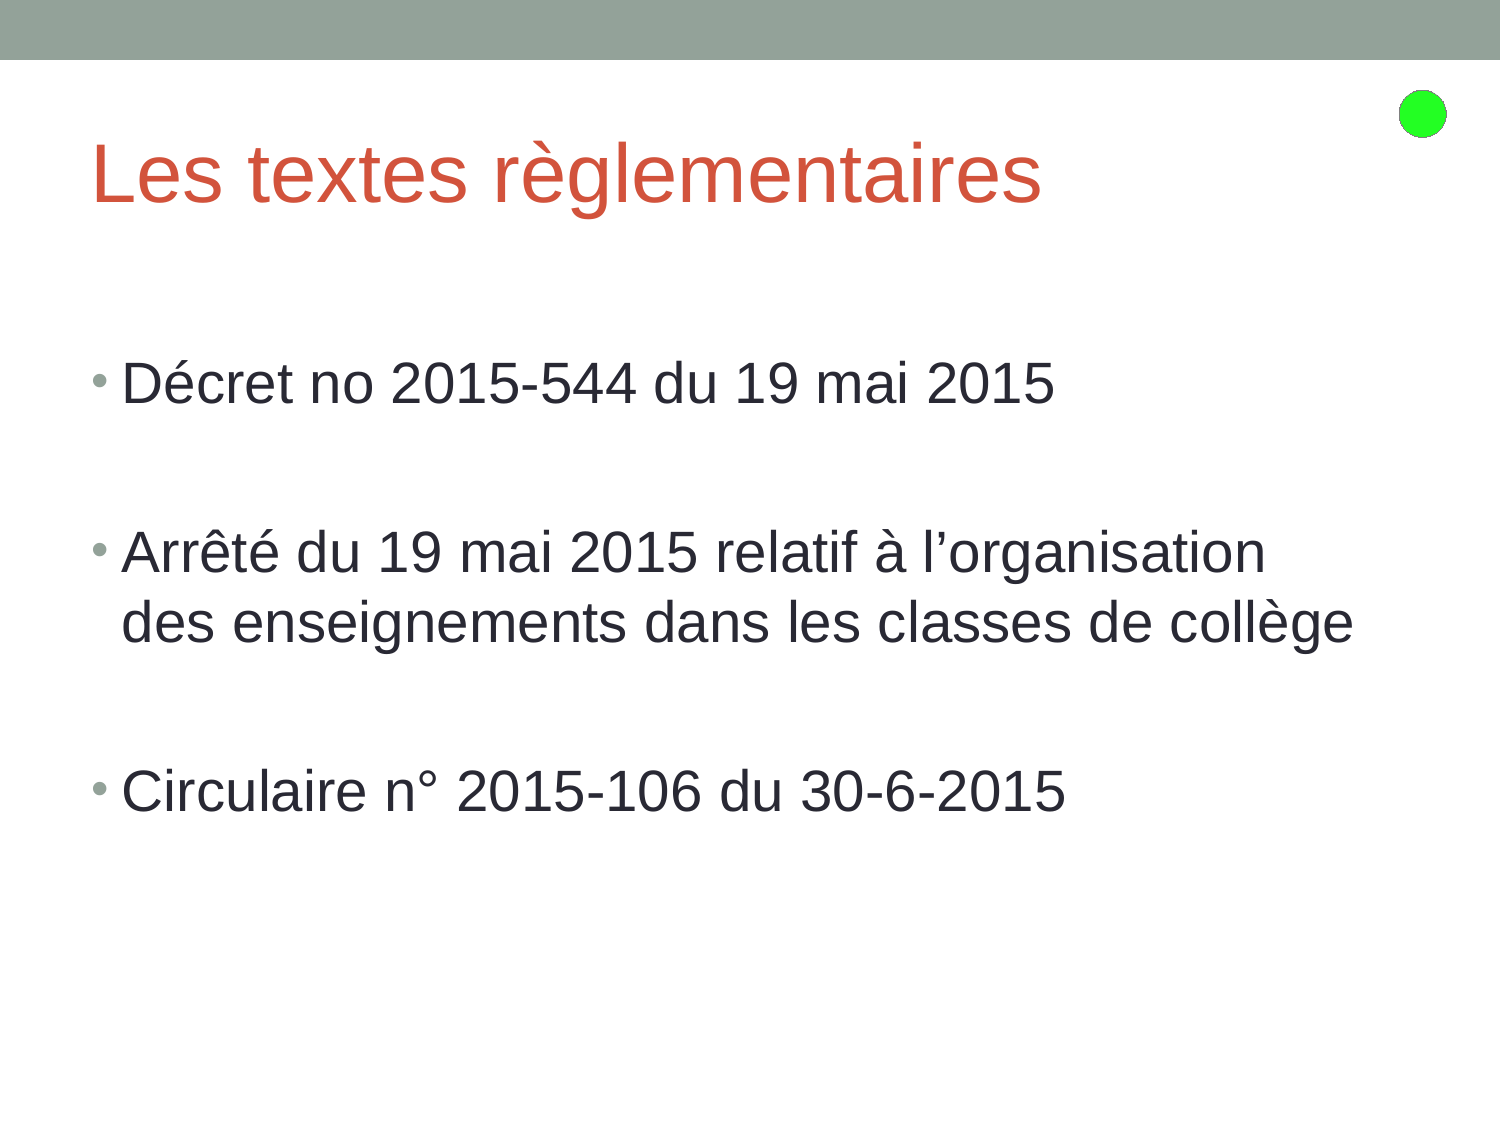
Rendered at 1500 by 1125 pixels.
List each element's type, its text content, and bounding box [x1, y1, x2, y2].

list Décret no 2015-544 du 19 mai 2015 Arrêté du 19 mai 2015 relatif à l’organisation des enseignements dans les classes de collège Circulaire n° 2015-106 du 30-6-2015 [76, 338, 1427, 934]
title Les textes règlementaires [75, 87, 1426, 250]
